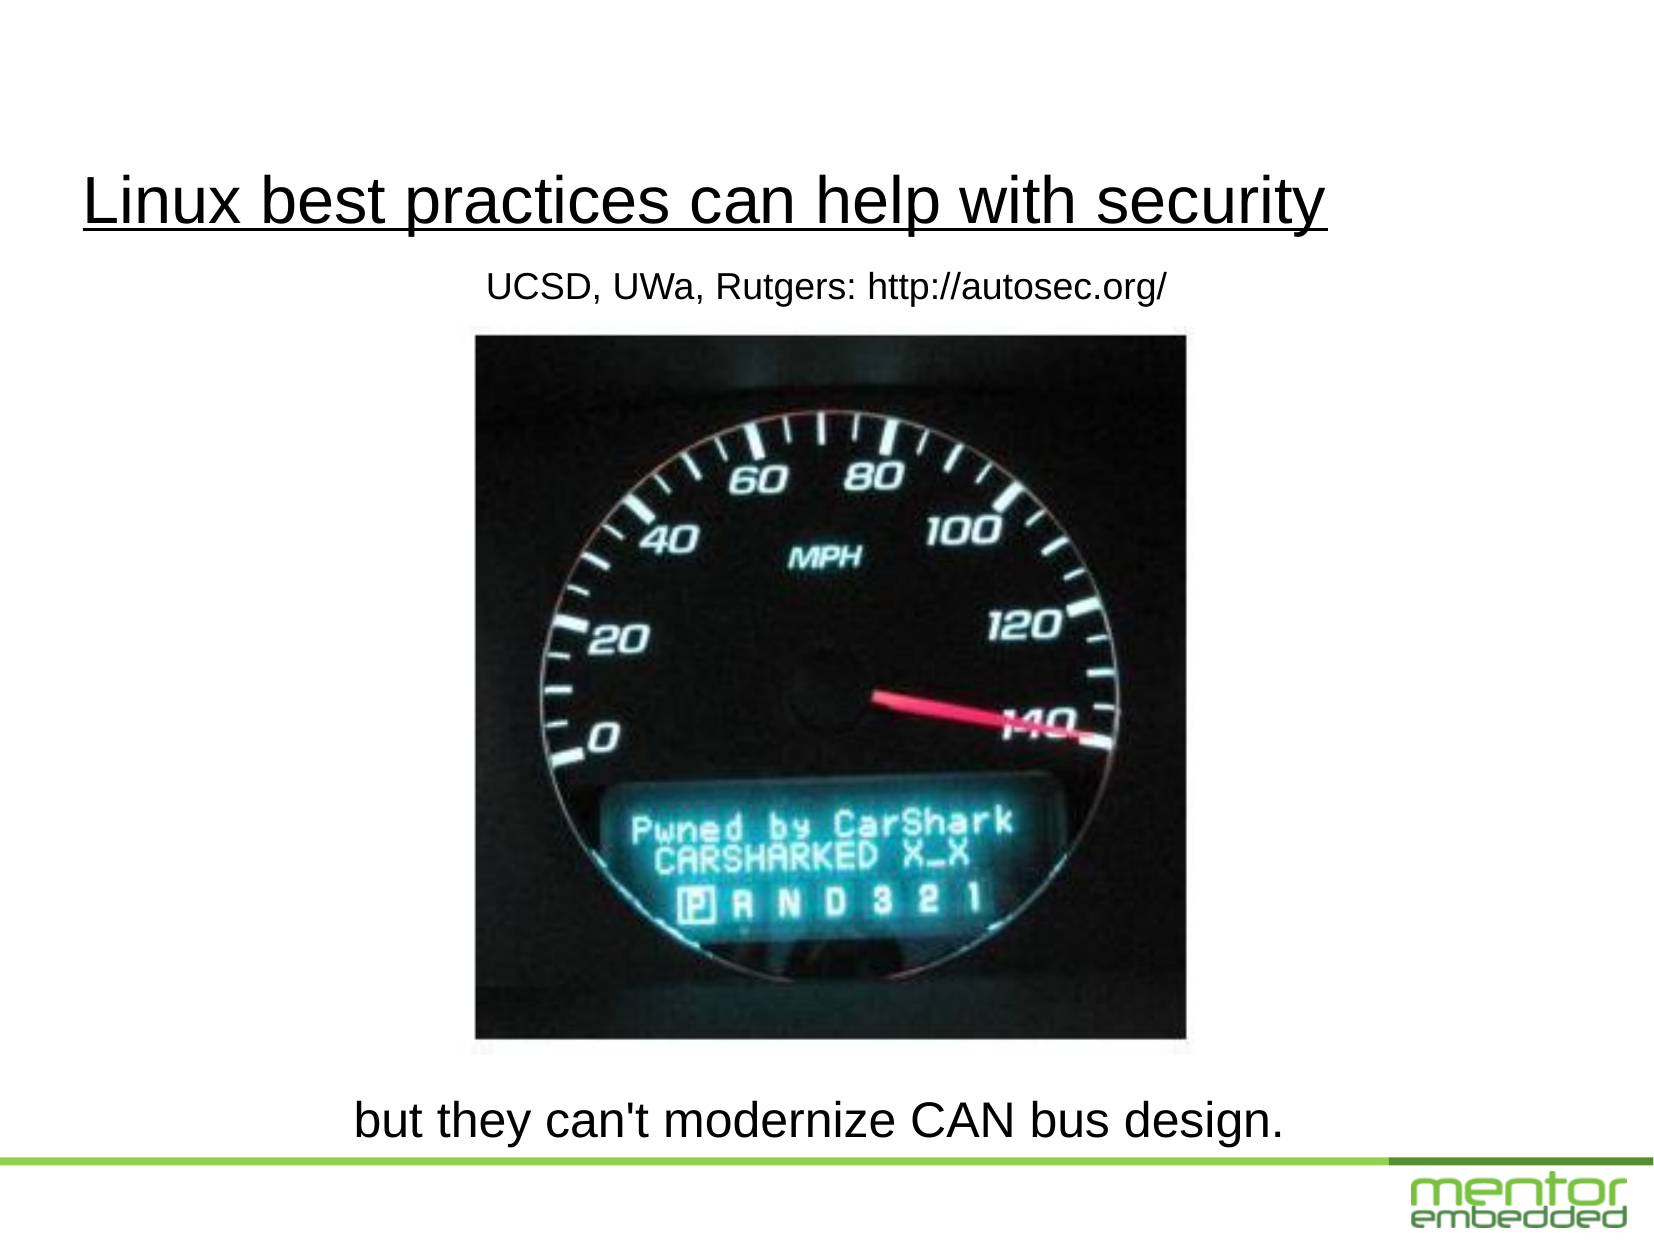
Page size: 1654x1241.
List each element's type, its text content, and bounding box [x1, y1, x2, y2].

title Linux best practices can help with security [82, 97, 1571, 305]
picture [456, 326, 1207, 1055]
text_box but they can't modernize CAN bus design. [338, 1084, 1315, 1156]
text_box UCSD, UWa, Rutgers: http://autosec.org/ [471, 258, 1183, 316]
picture [1411, 1171, 1627, 1228]
